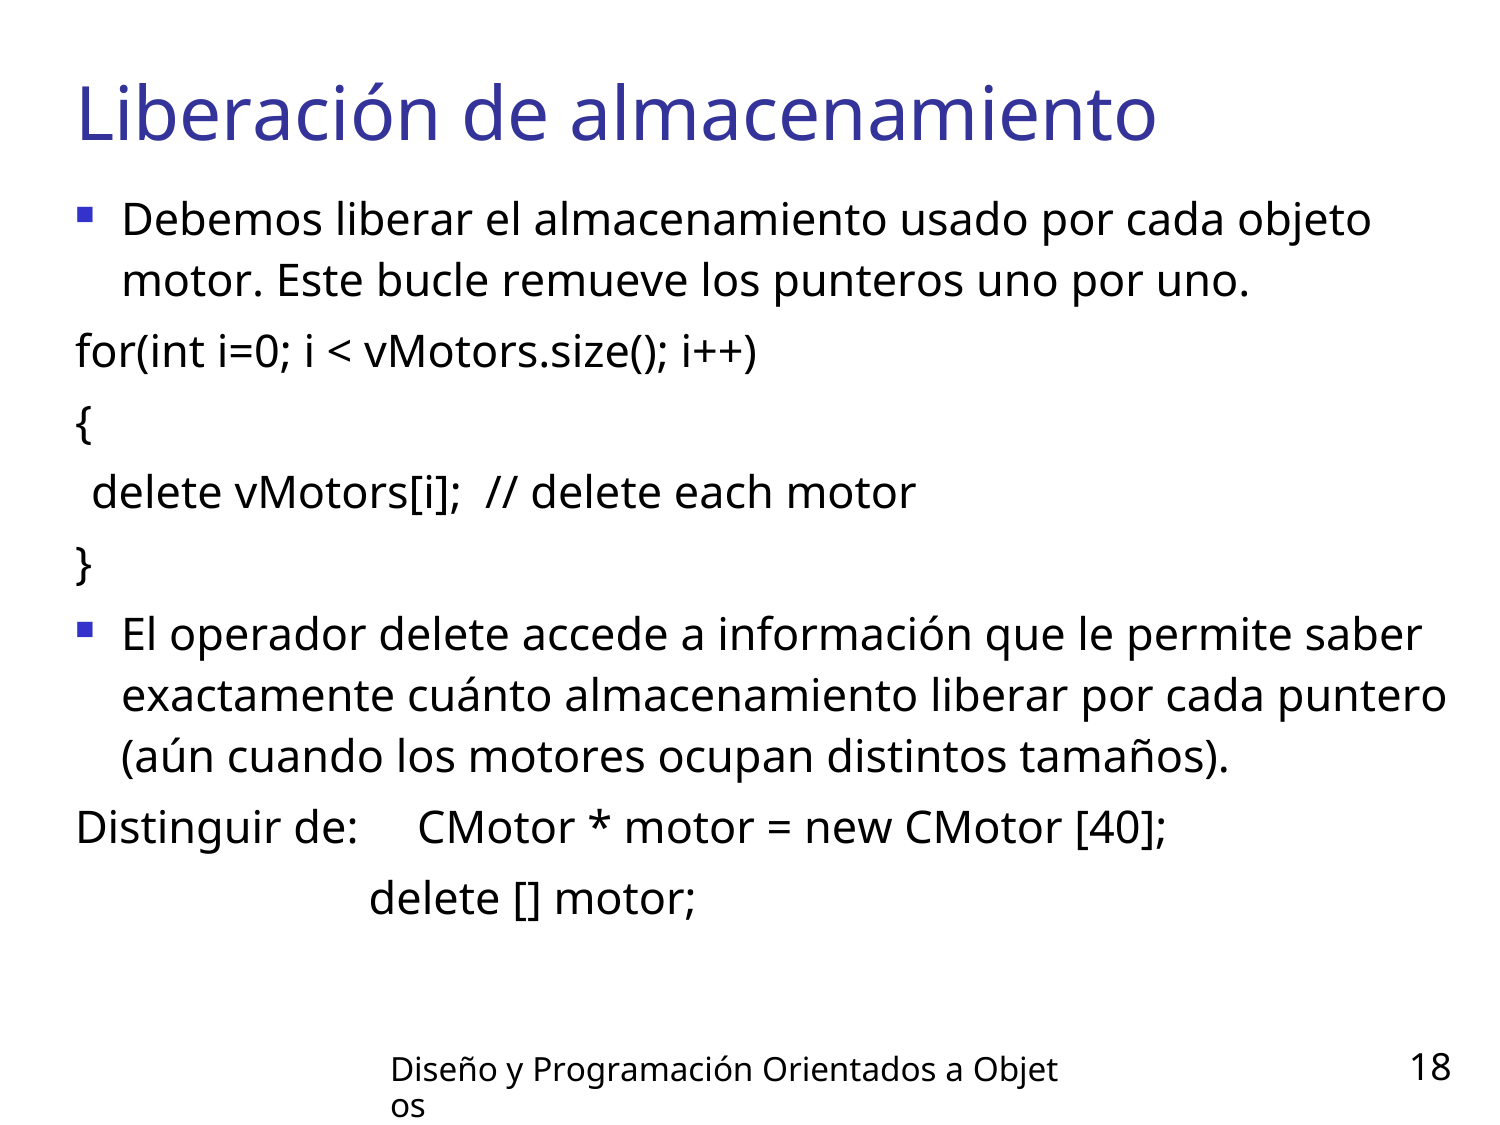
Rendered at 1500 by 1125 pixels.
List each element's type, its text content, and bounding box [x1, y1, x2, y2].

list Debemos liberar el almacenamiento usado por cada objeto motor. Este bucle remueve los punteros uno por uno. for(int i=0; i < vMotors.size(); i++)‏ { delete vMotors[i]; // delete each motor } El operador delete accede a información que le permite saber exactamente cuánto almacenamiento liberar por cada puntero (aún cuando los motores ocupan distintos tamaños). Distinguir de: CMotor * motor = new CMotor [40]; delete [] motor; [75, 187, 1462, 931]
title Liberación de almacenamiento [75, 25, 1466, 188]
